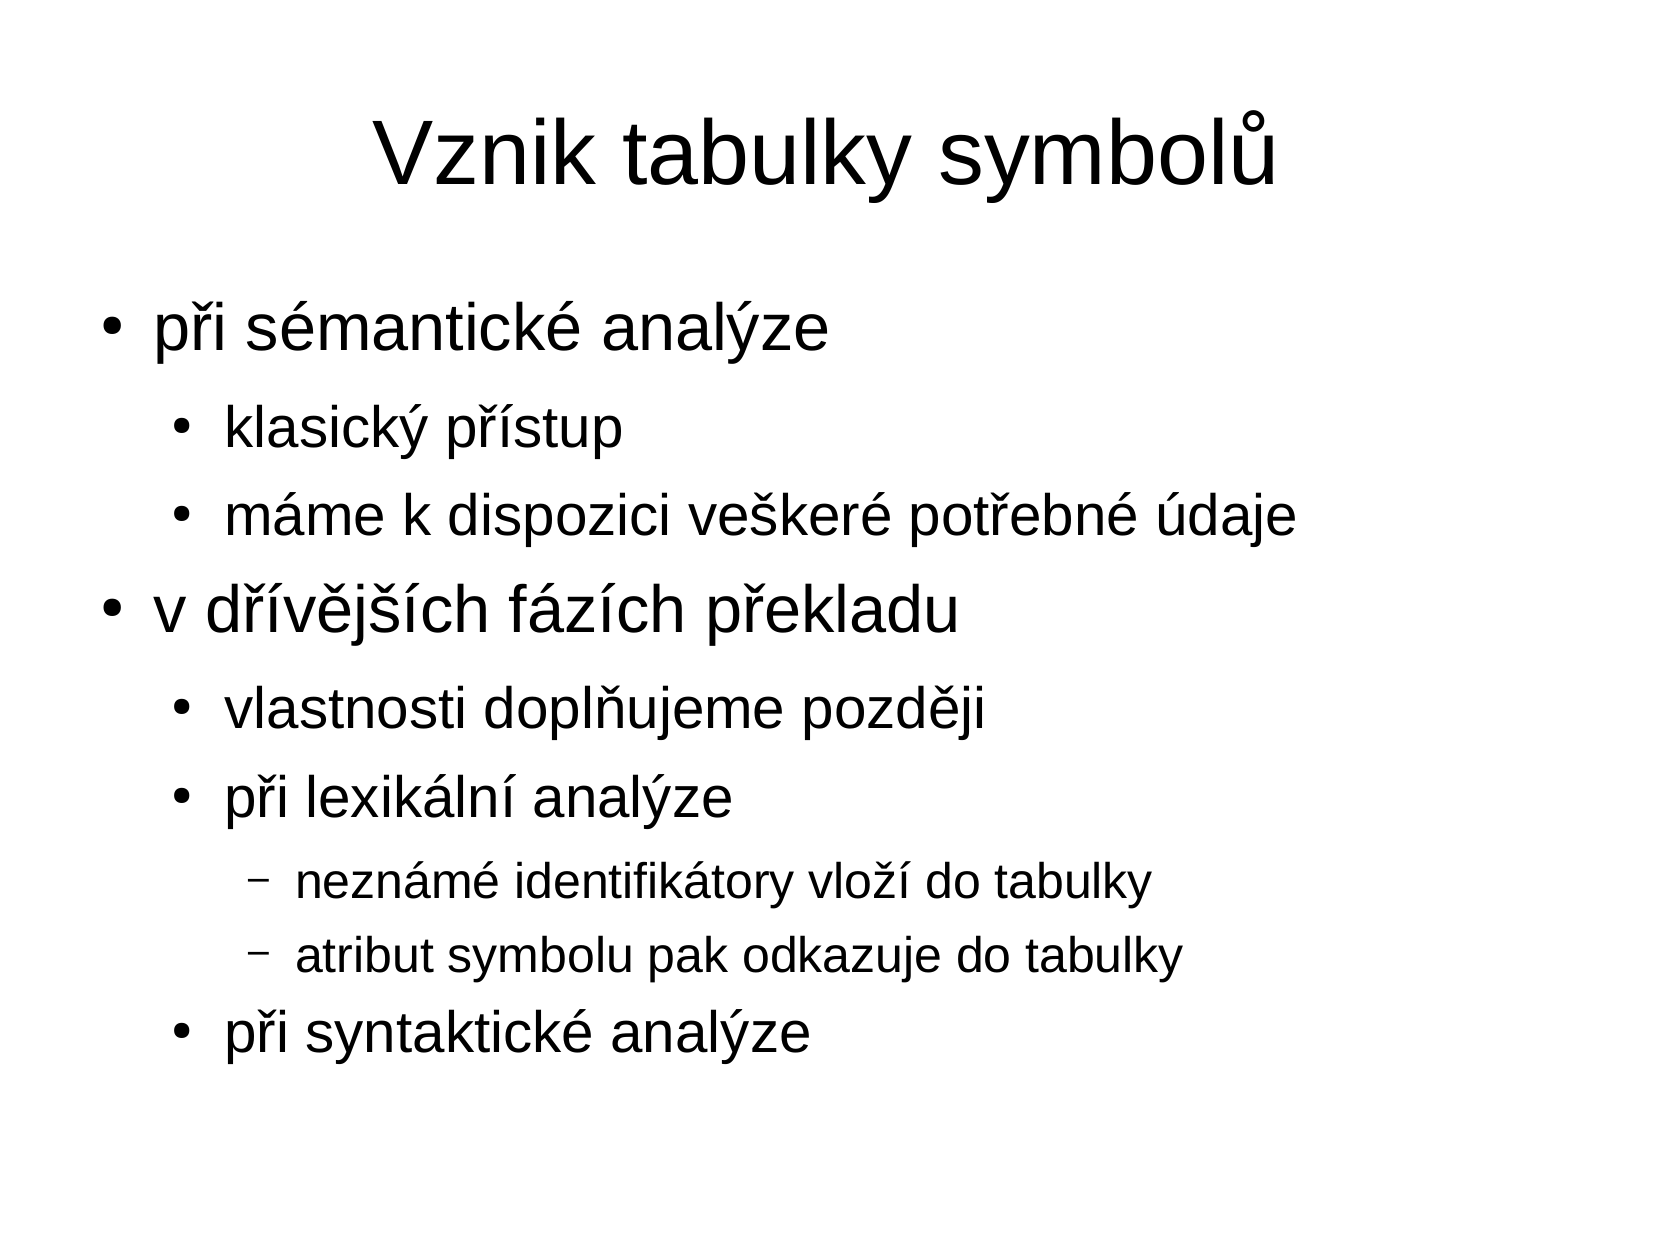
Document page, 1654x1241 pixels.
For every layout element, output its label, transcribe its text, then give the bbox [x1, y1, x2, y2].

title Vznik tabulky symbolů [82, 56, 1571, 250]
list při sémantické analýze klasický přístup máme k dispozici veškeré potřebné údaje v dřívějších fázích překladu vlastnosti doplňujeme později při lexikální analýze neznámé identifikátory vloží do tabulky atribut symbolu pak odkazuje do tabulky při syntaktické analýze [82, 290, 1571, 1094]
